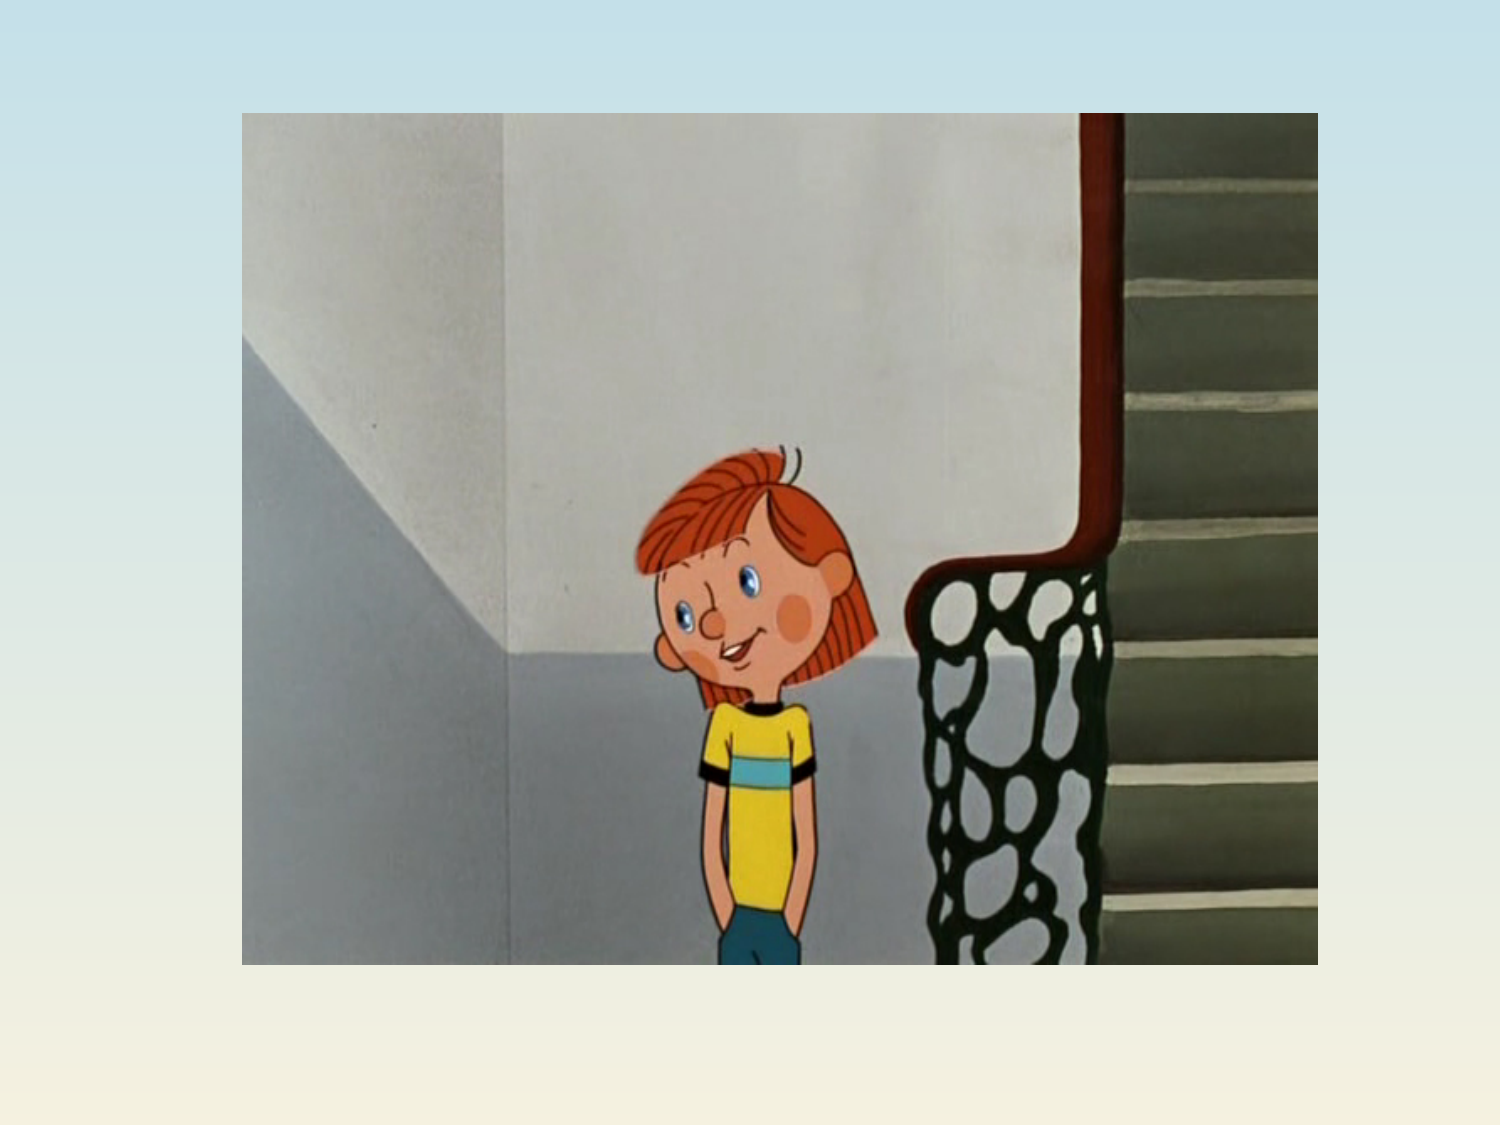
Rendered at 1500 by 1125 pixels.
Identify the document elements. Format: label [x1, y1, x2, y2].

picture [242, 113, 1318, 965]
